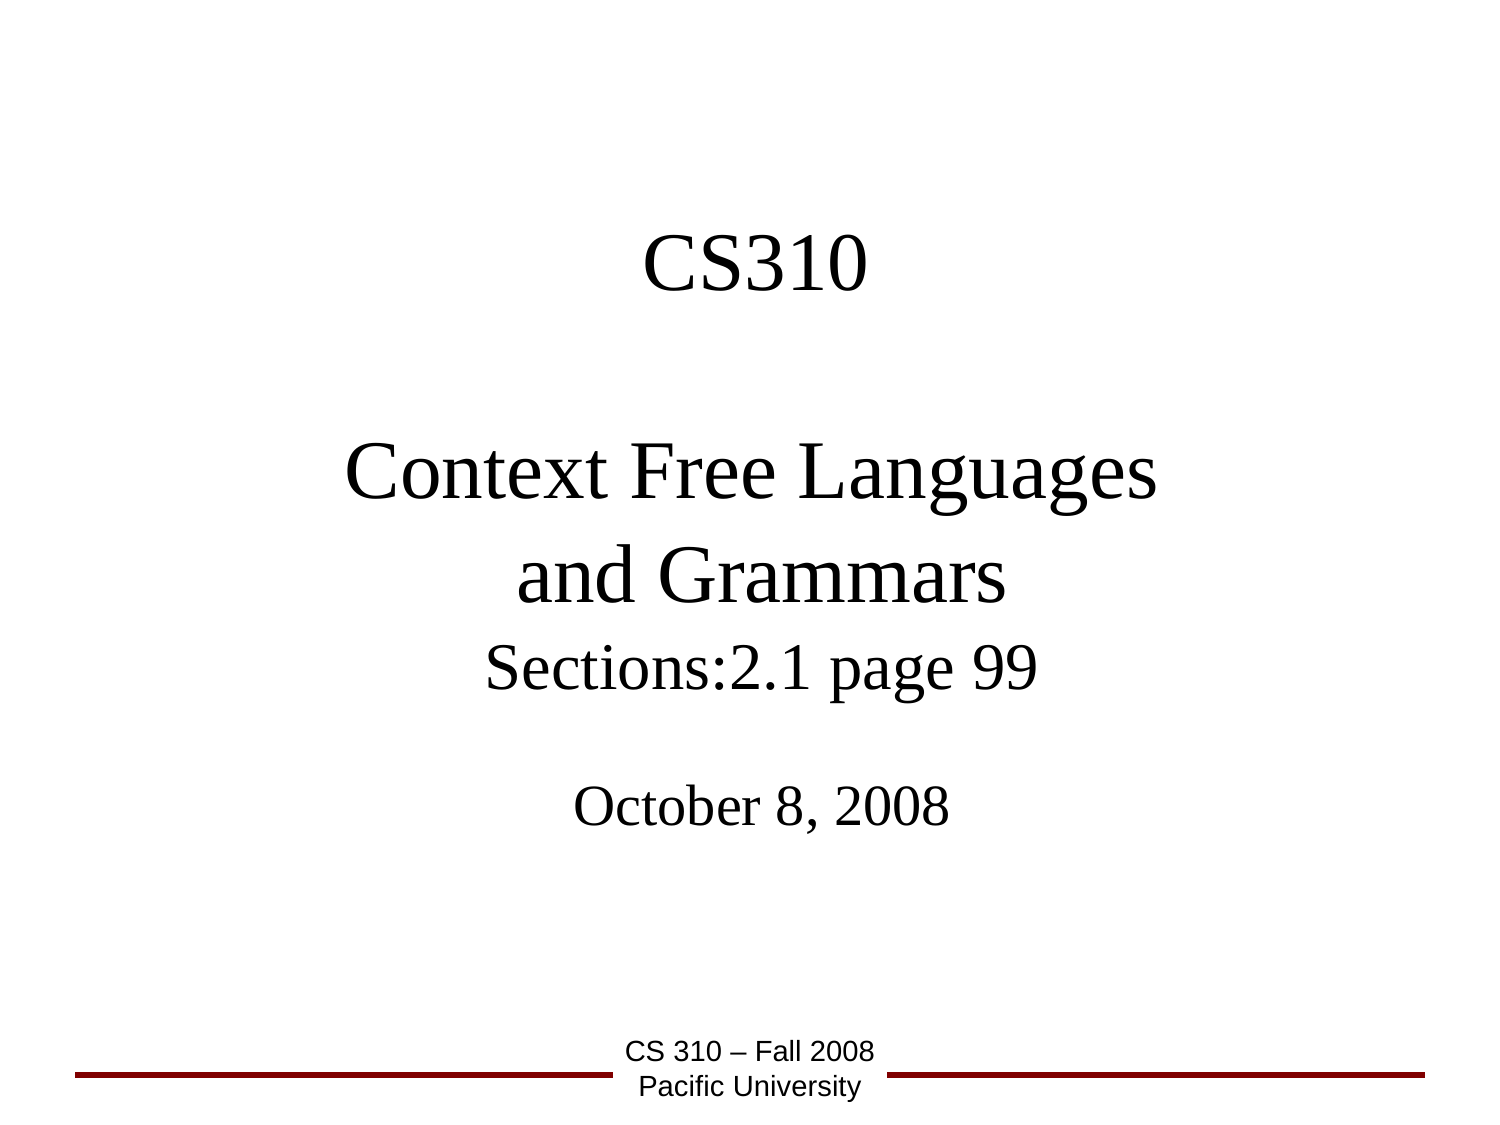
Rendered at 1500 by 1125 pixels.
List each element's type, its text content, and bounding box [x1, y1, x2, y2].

subtitle Context Free Languages and Grammars Sections:2.1 page 99 October 8, 2008 [112, 424, 1413, 888]
title CS310 [125, 87, 1388, 424]
